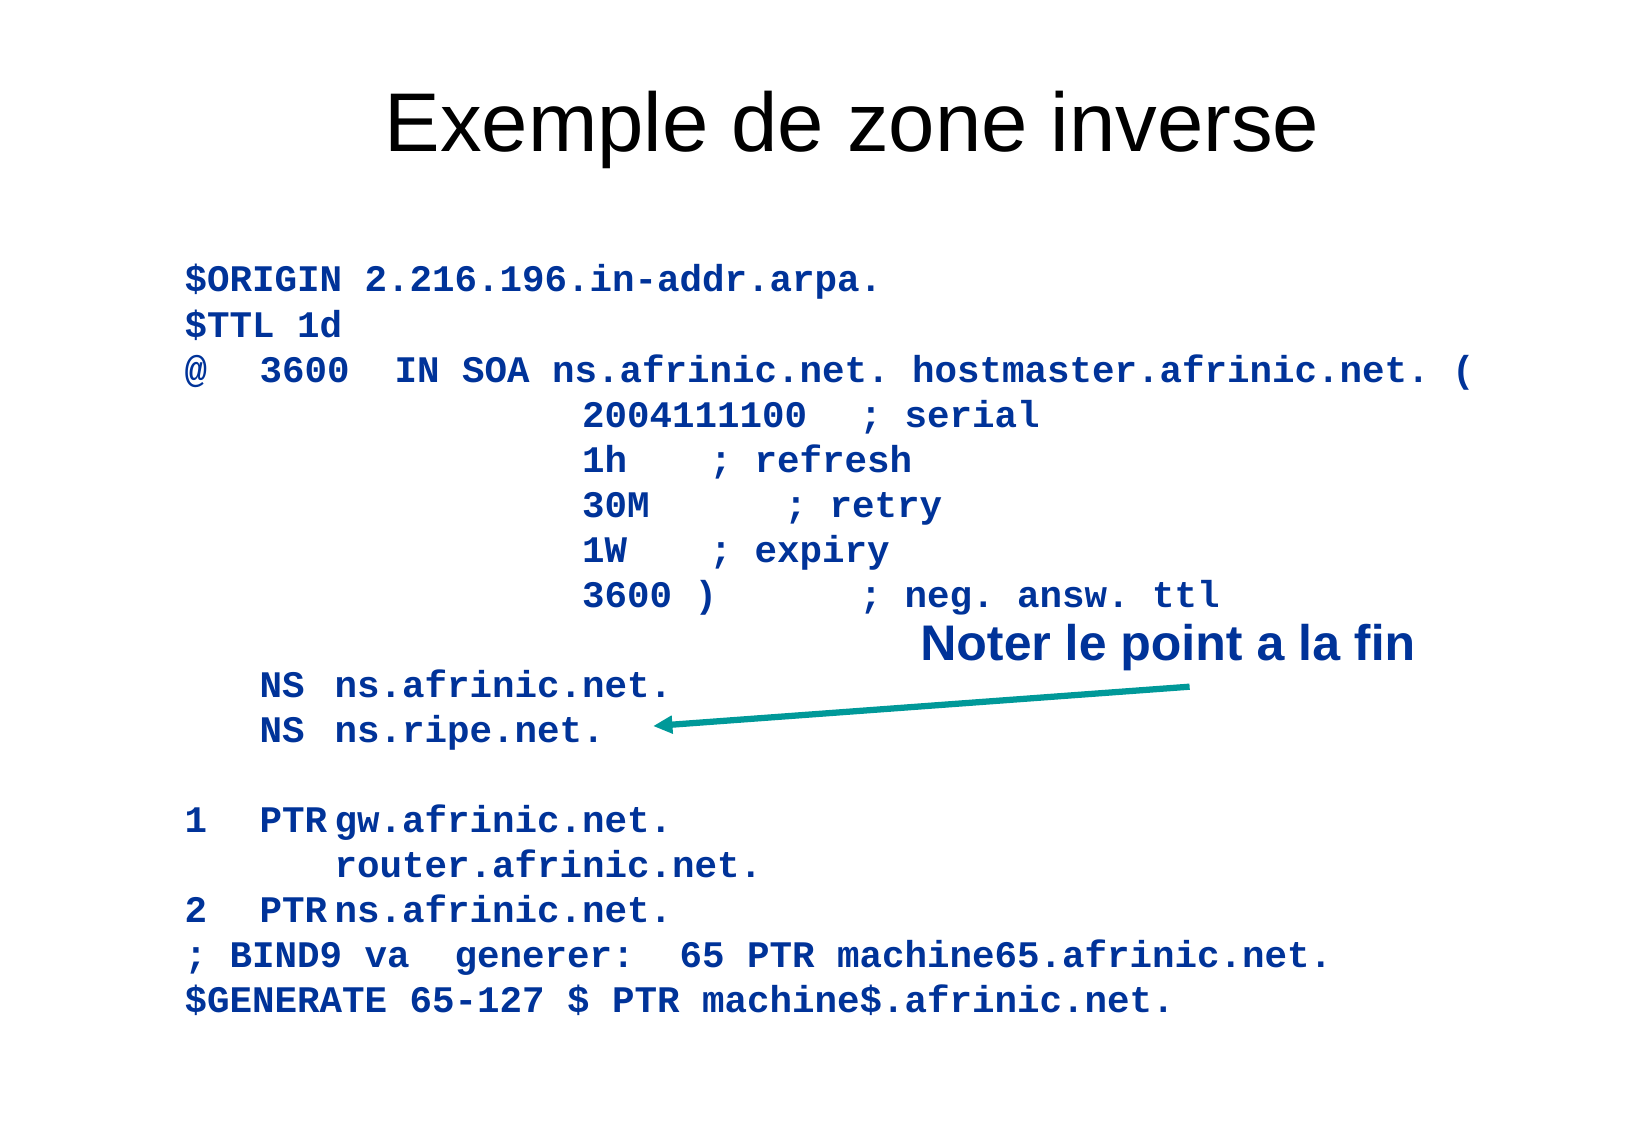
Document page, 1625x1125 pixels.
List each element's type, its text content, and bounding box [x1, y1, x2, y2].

text_box $ORIGIN 2.216.196.in-addr.arpa. $TTL 1d @ 3600 IN SOA ns.afrinic.net. hostmaster.afrinic.net. ( 2004111100 ; serial 1h ; refresh 30M ; retry 1W ; expiry 3600 ) ; neg. answ. ttl NS ns.afrinic.net. NS ns.ripe.net. 1 PTR gw.afrinic.net. router.afrinic.net. 2 PTR ns.afrinic.net. ; BIND9 va generer: 65 PTR machine65.afrinic.net. $GENERATE 65-127 $ PTR machine$.afrinic.net. [169, 249, 1490, 1125]
text_box Noter le point a la fin [905, 614, 1504, 678]
text_box Exemple de zone inverse [174, 89, 1530, 174]
